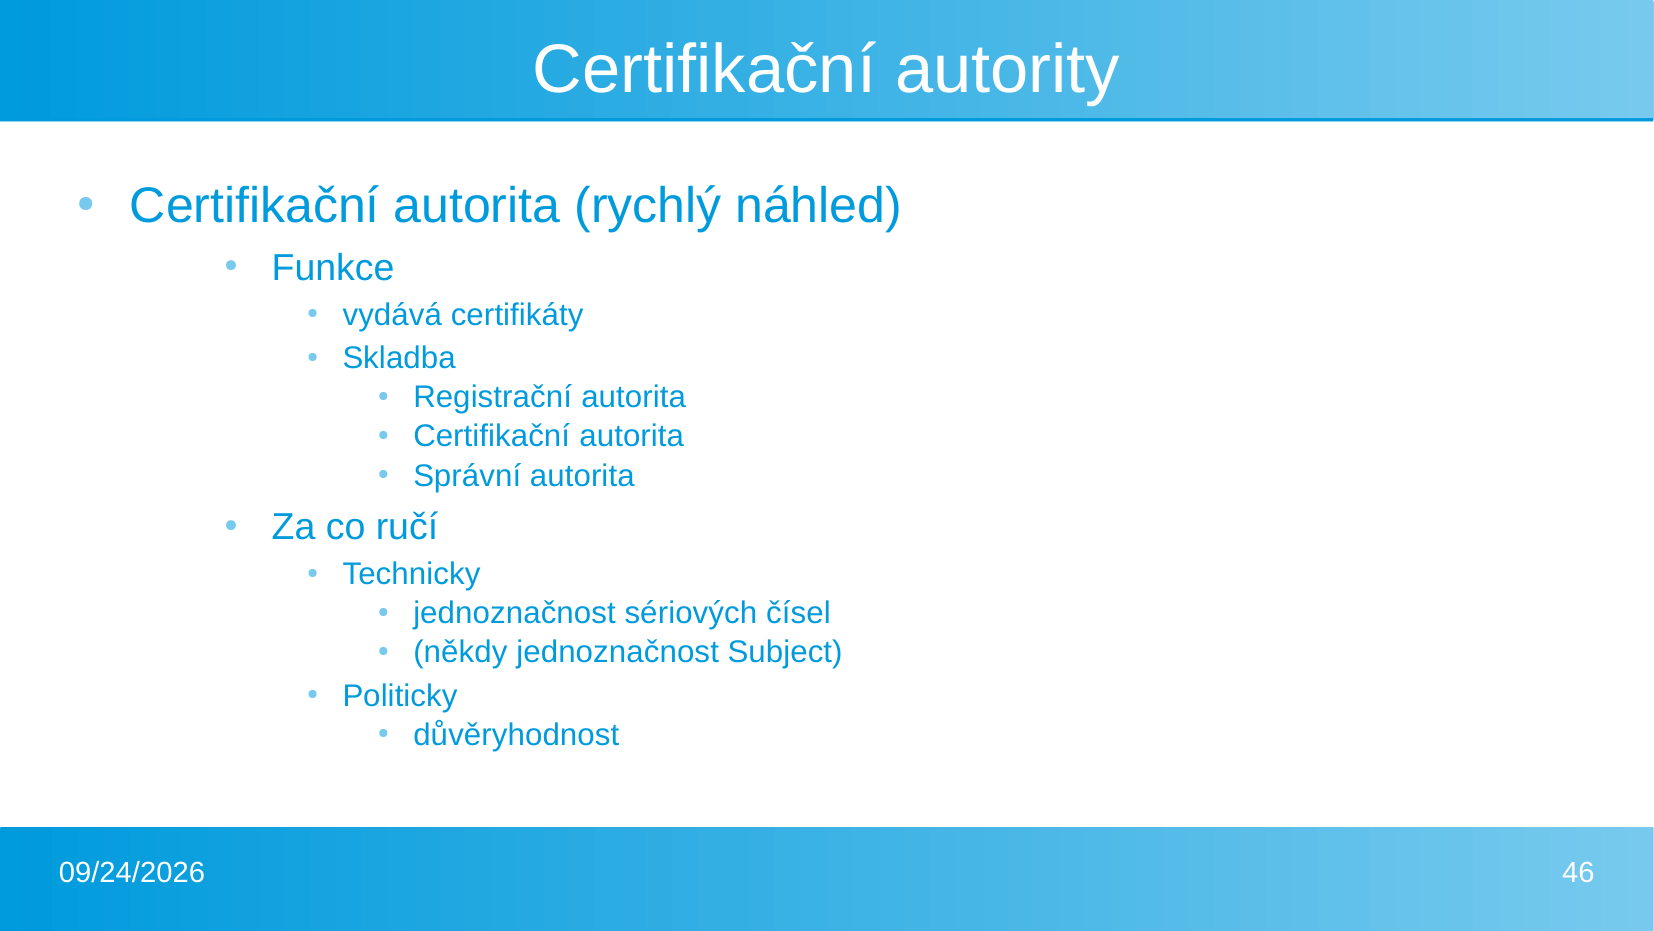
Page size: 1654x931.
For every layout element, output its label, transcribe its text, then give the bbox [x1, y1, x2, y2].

list Certifikační autorita (rychlý náhled) Funkce vydává certifikáty Skladba Registrační autorita Certifikační autorita Správní autorita Za co ručí Technicky jednoznačnost sériových čísel (někdy jednoznačnost Subject) Politicky důvěryhodnost [59, 177, 1595, 768]
title Certifikační autority [59, 29, 1595, 108]
